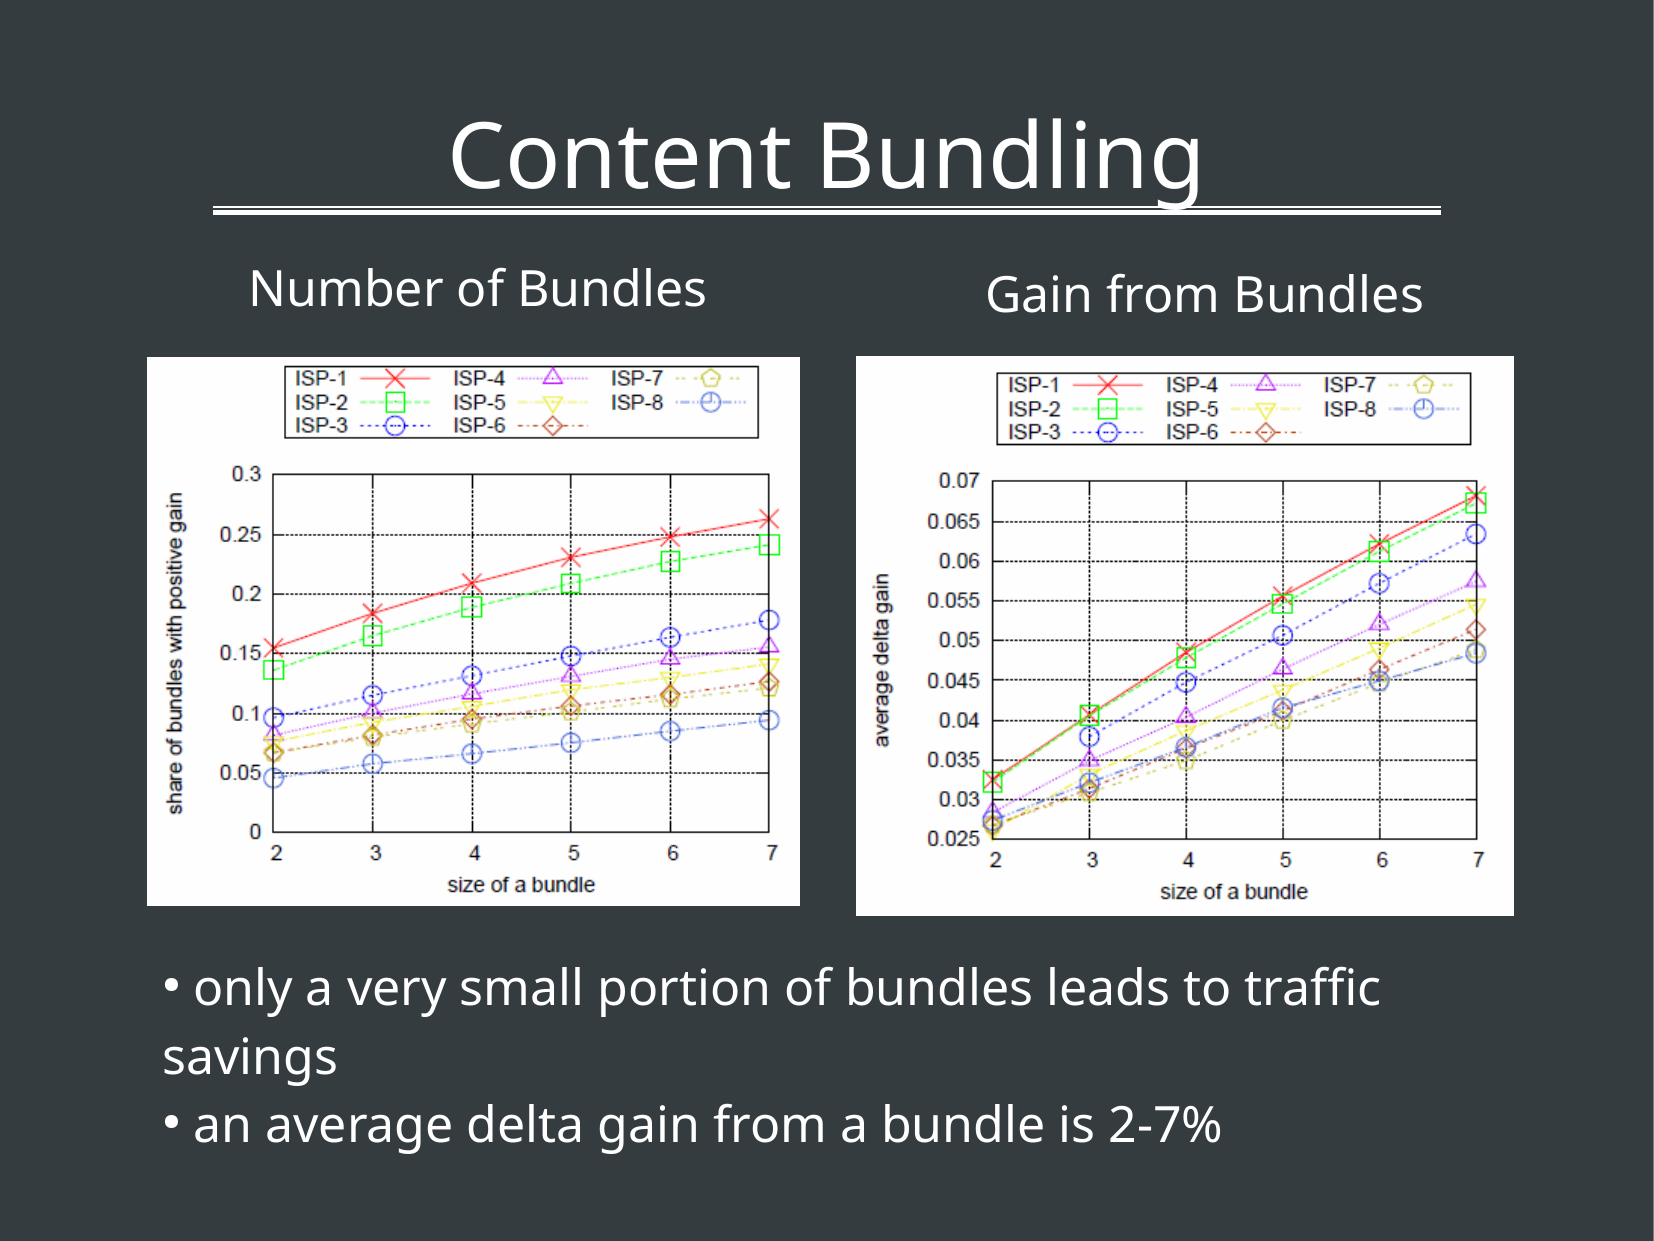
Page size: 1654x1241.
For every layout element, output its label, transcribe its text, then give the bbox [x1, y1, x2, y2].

text_box Number of Bundles [124, 246, 833, 338]
text_box only a very small portion of bundles leads to traffic savings an average delta gain from a bundle is 2-7% [147, 944, 1565, 1113]
title Content Bundling [82, 49, 1572, 257]
text_box Gain from Bundles [850, 251, 1560, 343]
picture [0, 0, 1654, 1241]
